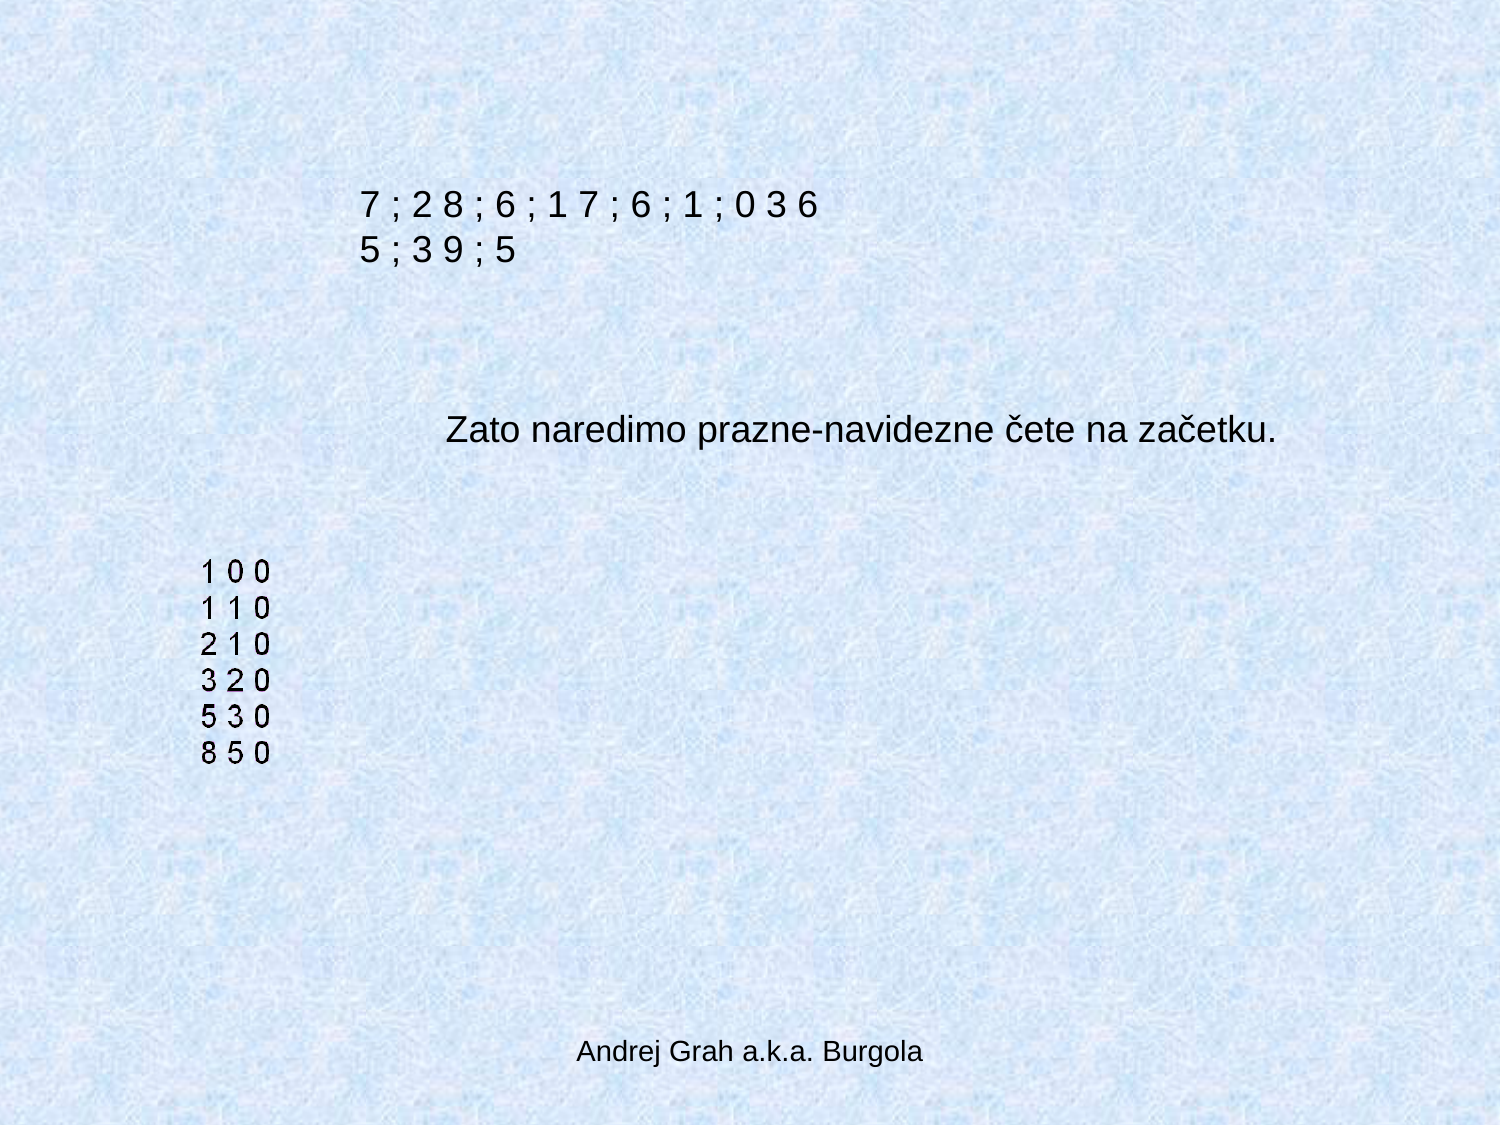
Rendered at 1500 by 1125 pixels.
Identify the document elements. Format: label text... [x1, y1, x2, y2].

text_box Andrej Grah a.k.a. Burgola [512, 1024, 988, 1103]
text_box Zato naredimo prazne-navidezne čete na začetku. [430, 397, 1294, 458]
text_box 7 ; 2 8 ; 6 ; 1 7 ; 6 ; 1 ; 0 3 6 5 ; 3 9 ; 5 [194, 172, 1282, 347]
picture [0, 0, 1500, 1125]
